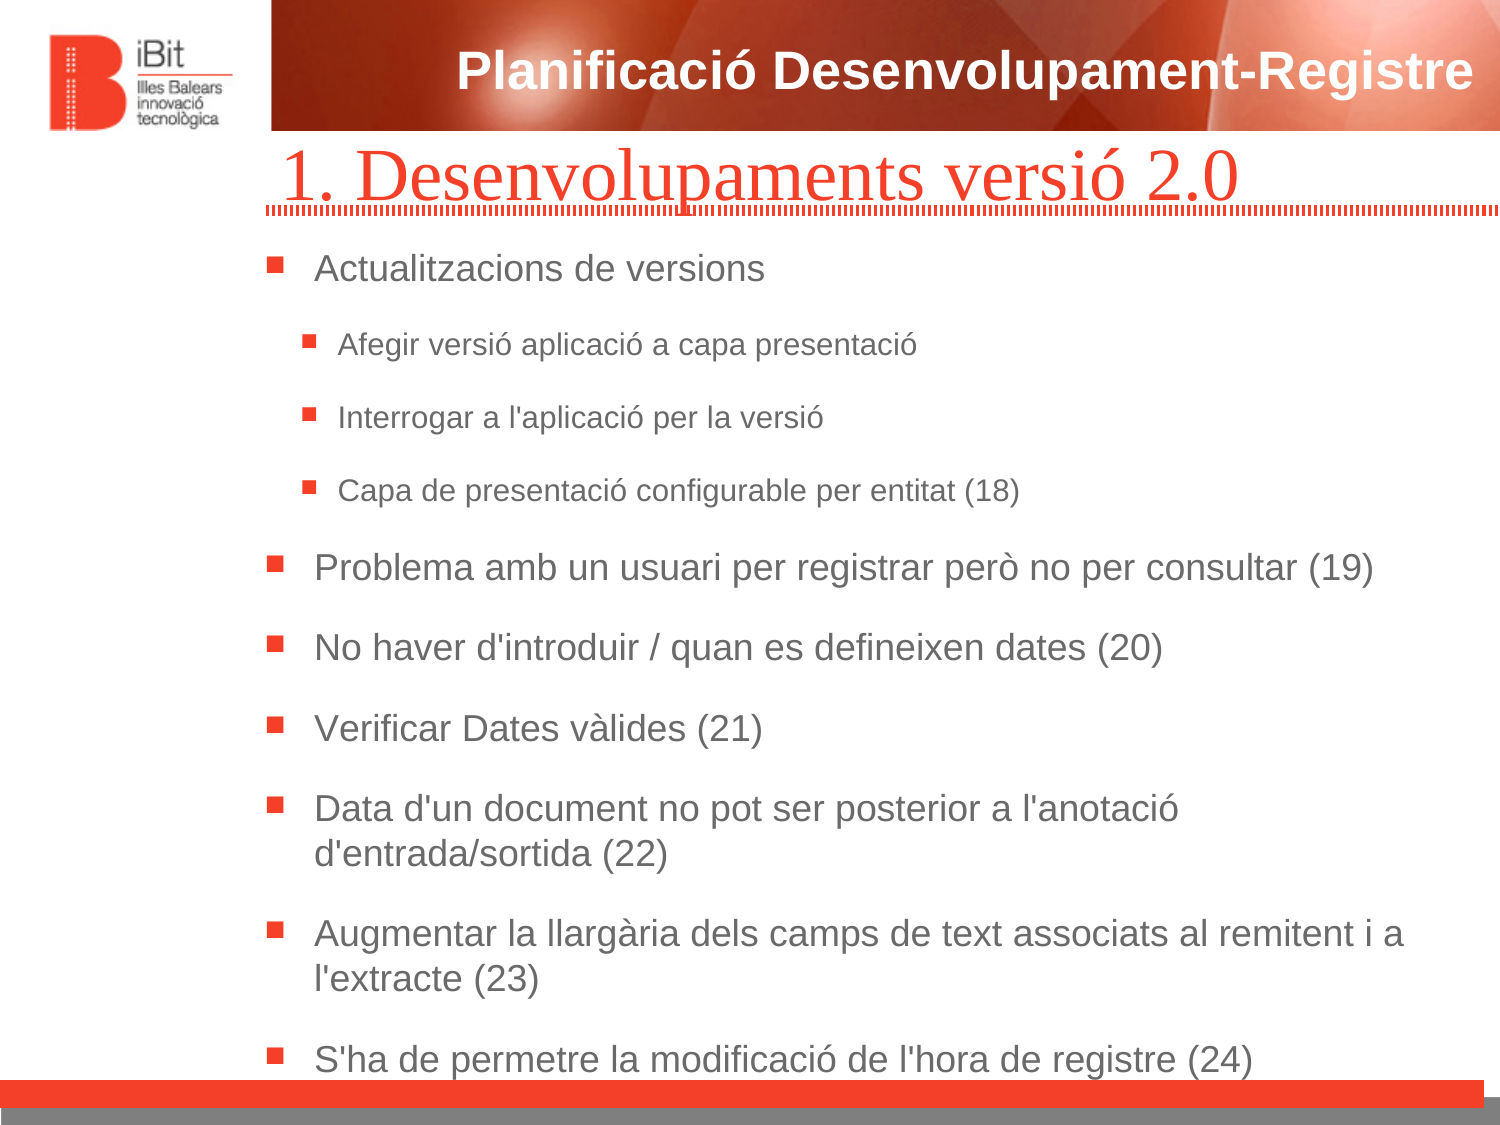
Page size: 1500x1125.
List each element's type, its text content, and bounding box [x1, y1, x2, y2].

text_box 1. Desenvolupaments versió 2.0 [265, 118, 1418, 223]
title Planificació Desenvolupament-Registre [324, 11, 1477, 130]
picture [0, 0, 1500, 131]
text_box Actualitzacions de versions Afegir versió aplicació a capa presentació Interrogar a l'aplicació per la versió Capa de presentació configurable per entitat (18) Problema amb un usuari per registrar però no per consultar (19) No haver d'introduir / quan es defineixen dates (20) Verificar Dates vàlides (21) Data d'un document no pot ser posterior a l'anotació d'entrada/sortida (22) Augmentar la llargària dels camps de text associats al remitent i a l'extracte (23) S'ha de permetre la modificació de l'hora de registre (24) [252, 236, 1477, 1088]
